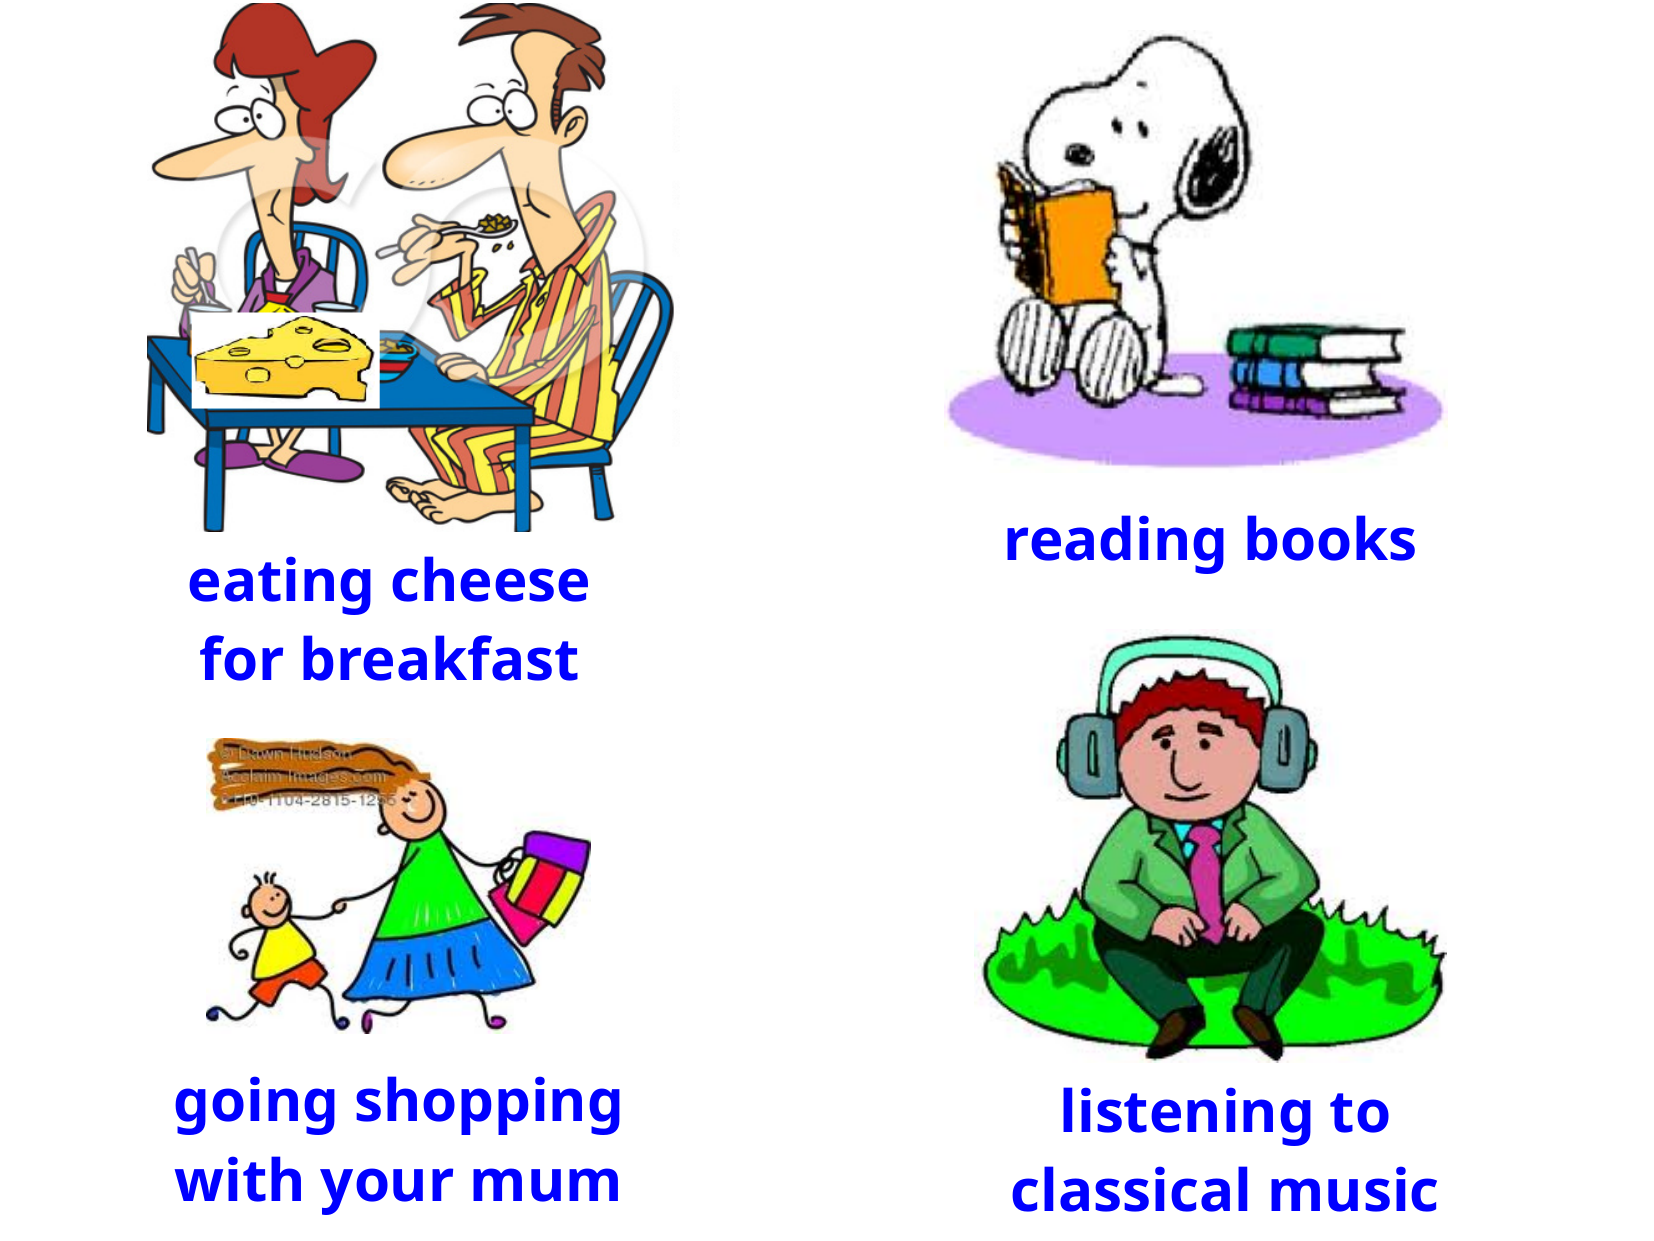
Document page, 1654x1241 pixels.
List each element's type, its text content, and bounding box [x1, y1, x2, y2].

text_box reading books [974, 491, 1447, 588]
picture [974, 629, 1447, 1062]
text_box going shopping with your mum [147, 1052, 650, 1230]
picture [147, 3, 680, 532]
picture [206, 738, 591, 1034]
picture [944, 30, 1448, 473]
text_box eating cheese for breakfast [147, 531, 632, 709]
text_box listening to classical music [944, 1062, 1506, 1241]
